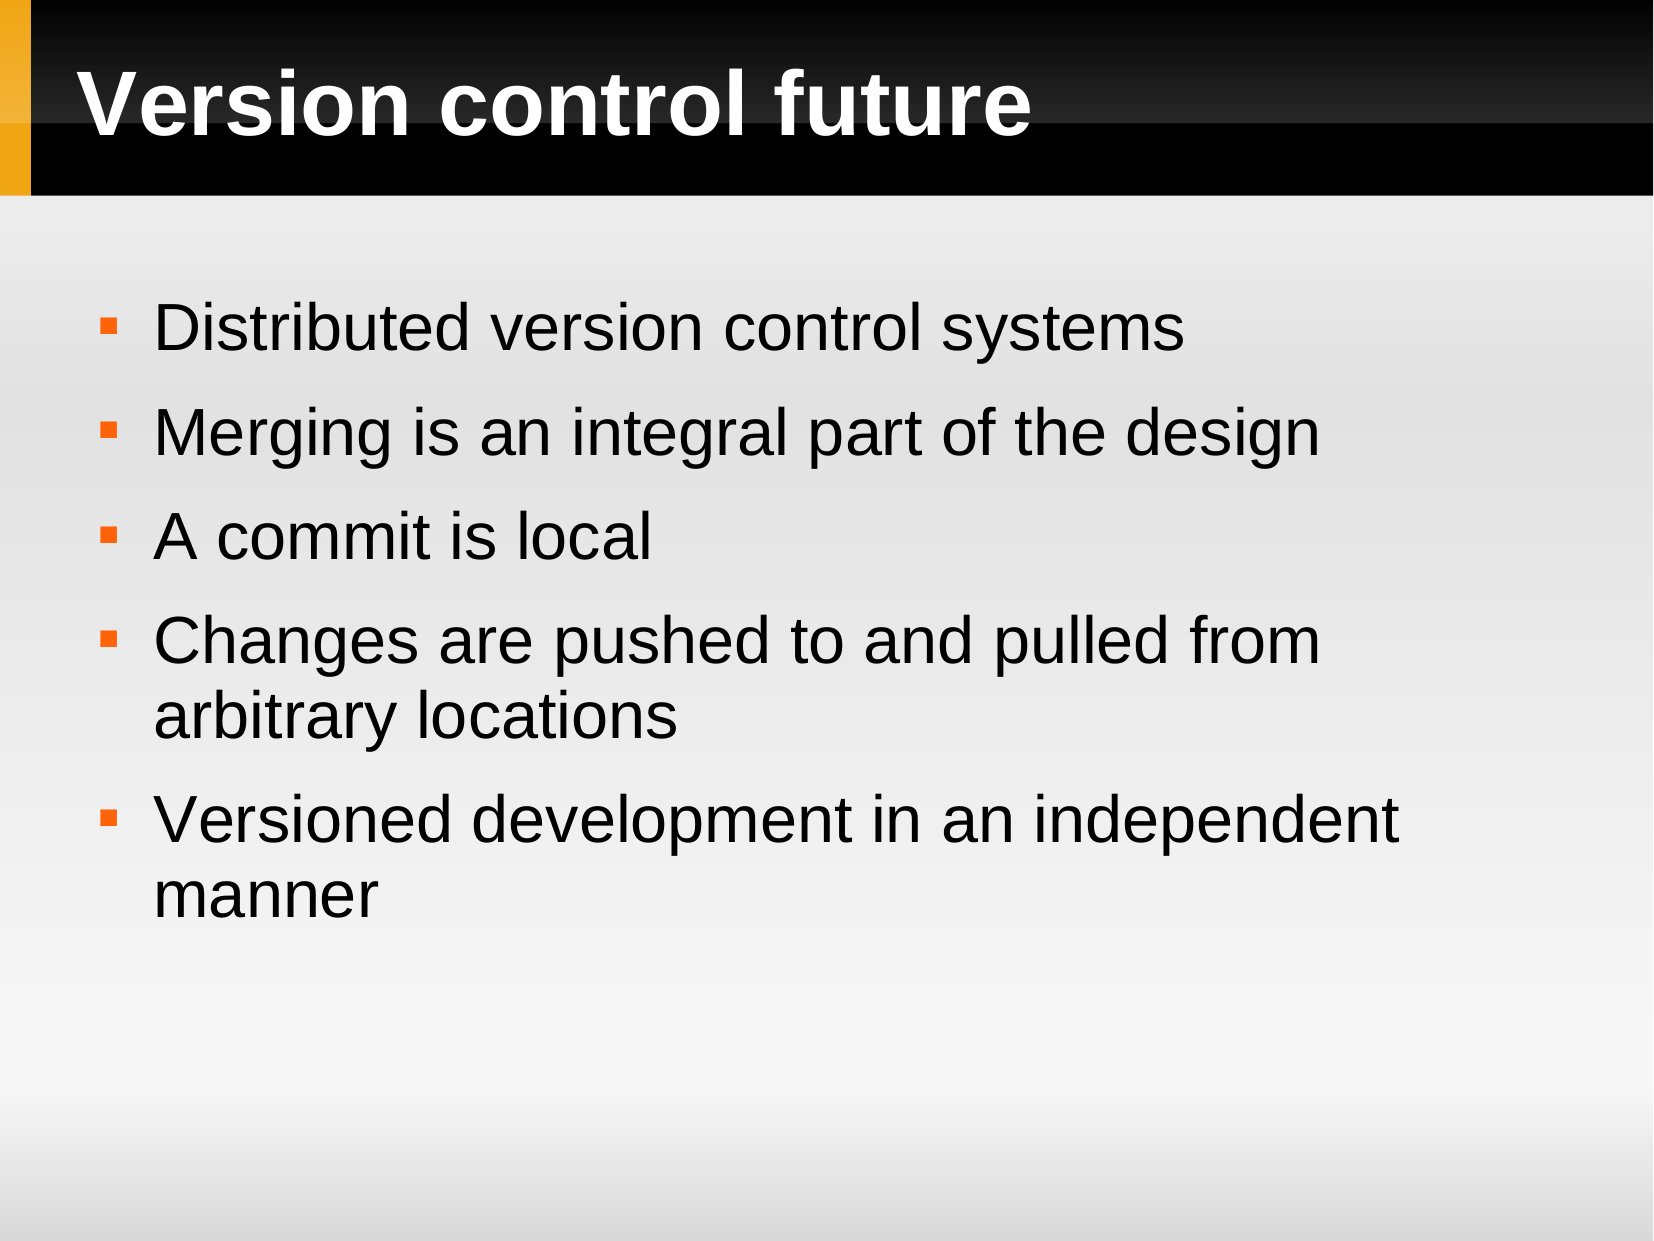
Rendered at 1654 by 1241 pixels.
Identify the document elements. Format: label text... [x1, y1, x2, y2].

title Version control future [76, 7, 1565, 200]
picture [0, 0, 1654, 1241]
list Distributed version control systems Merging is an integral part of the design A commit is local Changes are pushed to and pulled from arbitrary locations Versioned development in an independent manner [82, 290, 1571, 1095]
